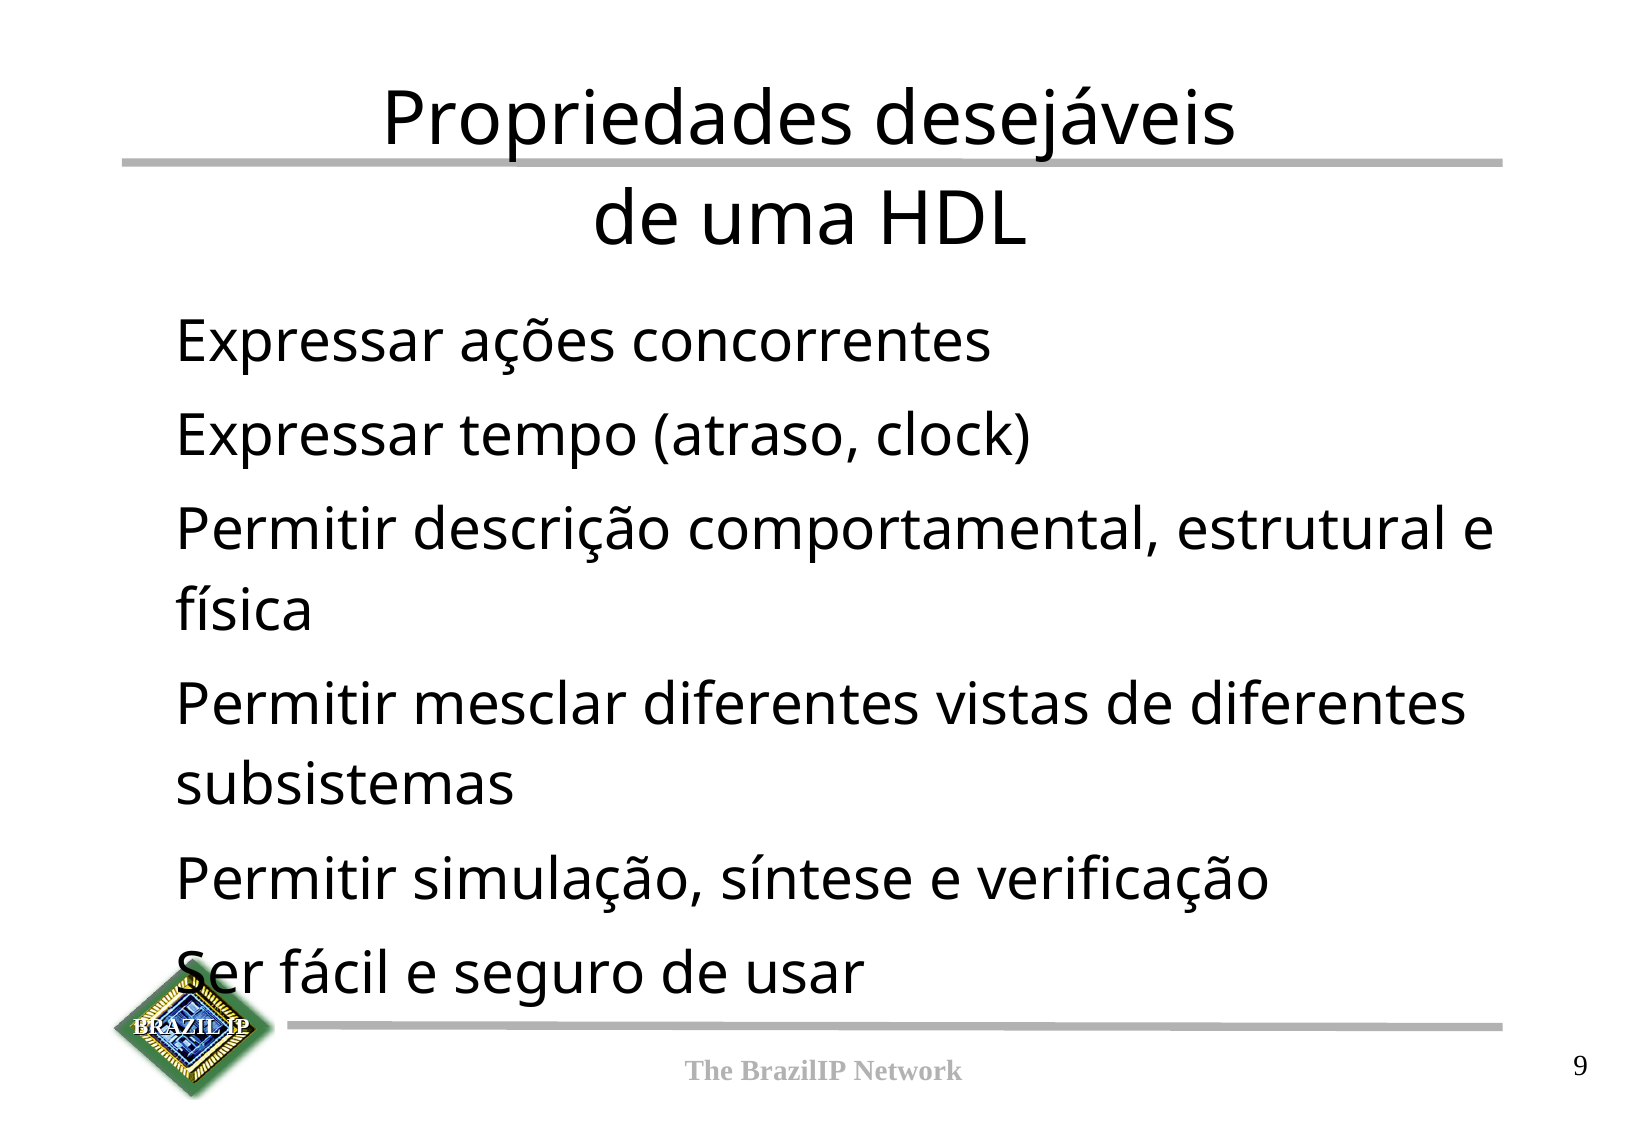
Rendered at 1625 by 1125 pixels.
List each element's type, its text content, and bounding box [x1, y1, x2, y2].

picture [108, 953, 275, 1100]
list Expressar ações concorrentes Expressar tempo (atraso, clock)‏ Permitir descrição comportamental, estrutural e física Permitir mesclar diferentes vistas de diferentes subsistemas Permitir simulação, síntese e verificação Ser fácil e seguro de usar [161, 290, 1556, 1003]
title Propriedades desejáveis de uma HDL [157, 66, 1462, 263]
